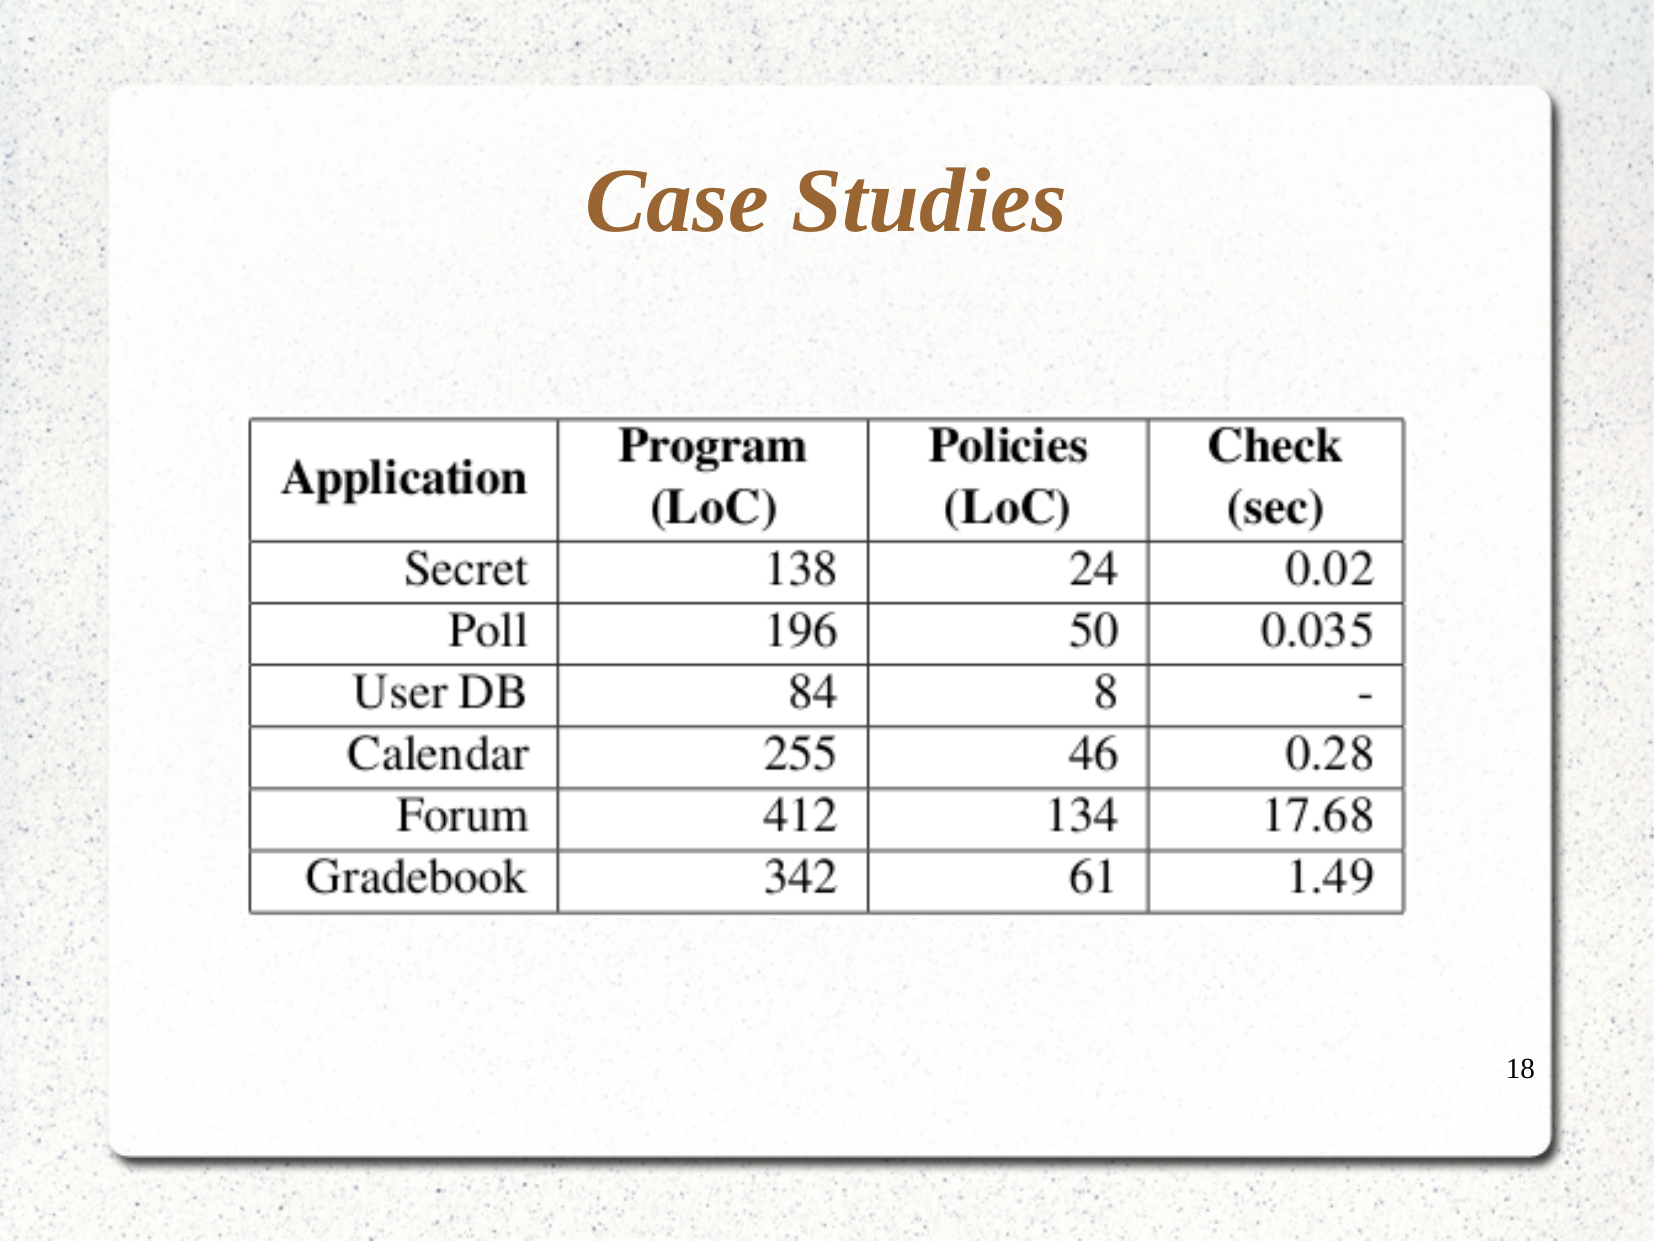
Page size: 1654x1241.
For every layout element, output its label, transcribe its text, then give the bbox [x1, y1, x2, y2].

title Case Studies [118, 104, 1536, 297]
picture [0, 0, 1654, 1241]
